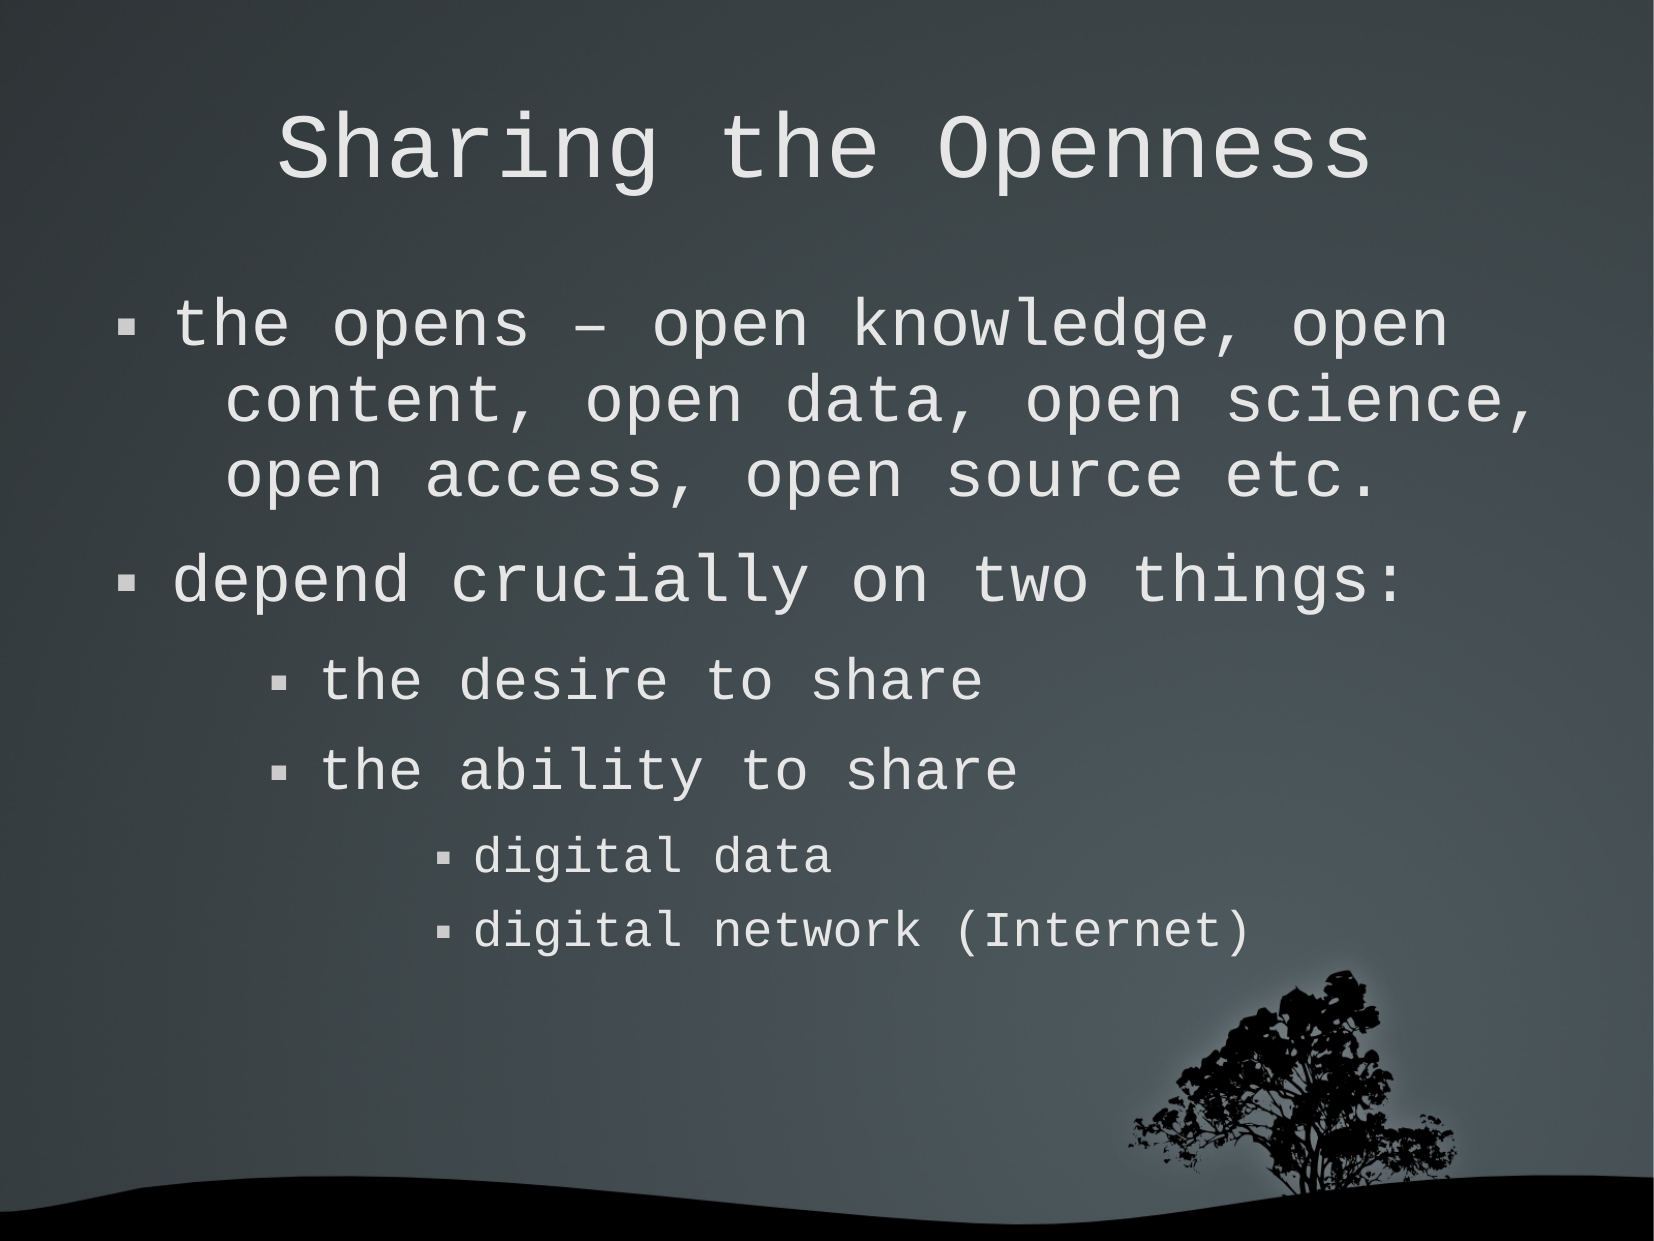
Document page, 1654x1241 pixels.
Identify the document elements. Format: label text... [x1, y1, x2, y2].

list the opens – open knowledge, open content, open data, open science, open access, open source etc. depend crucially on two things: the desire to share the ability to share digital data digital network (Internet) [82, 290, 1571, 1094]
title Sharing the Openness [82, 56, 1571, 250]
picture [0, 0, 1654, 1241]
